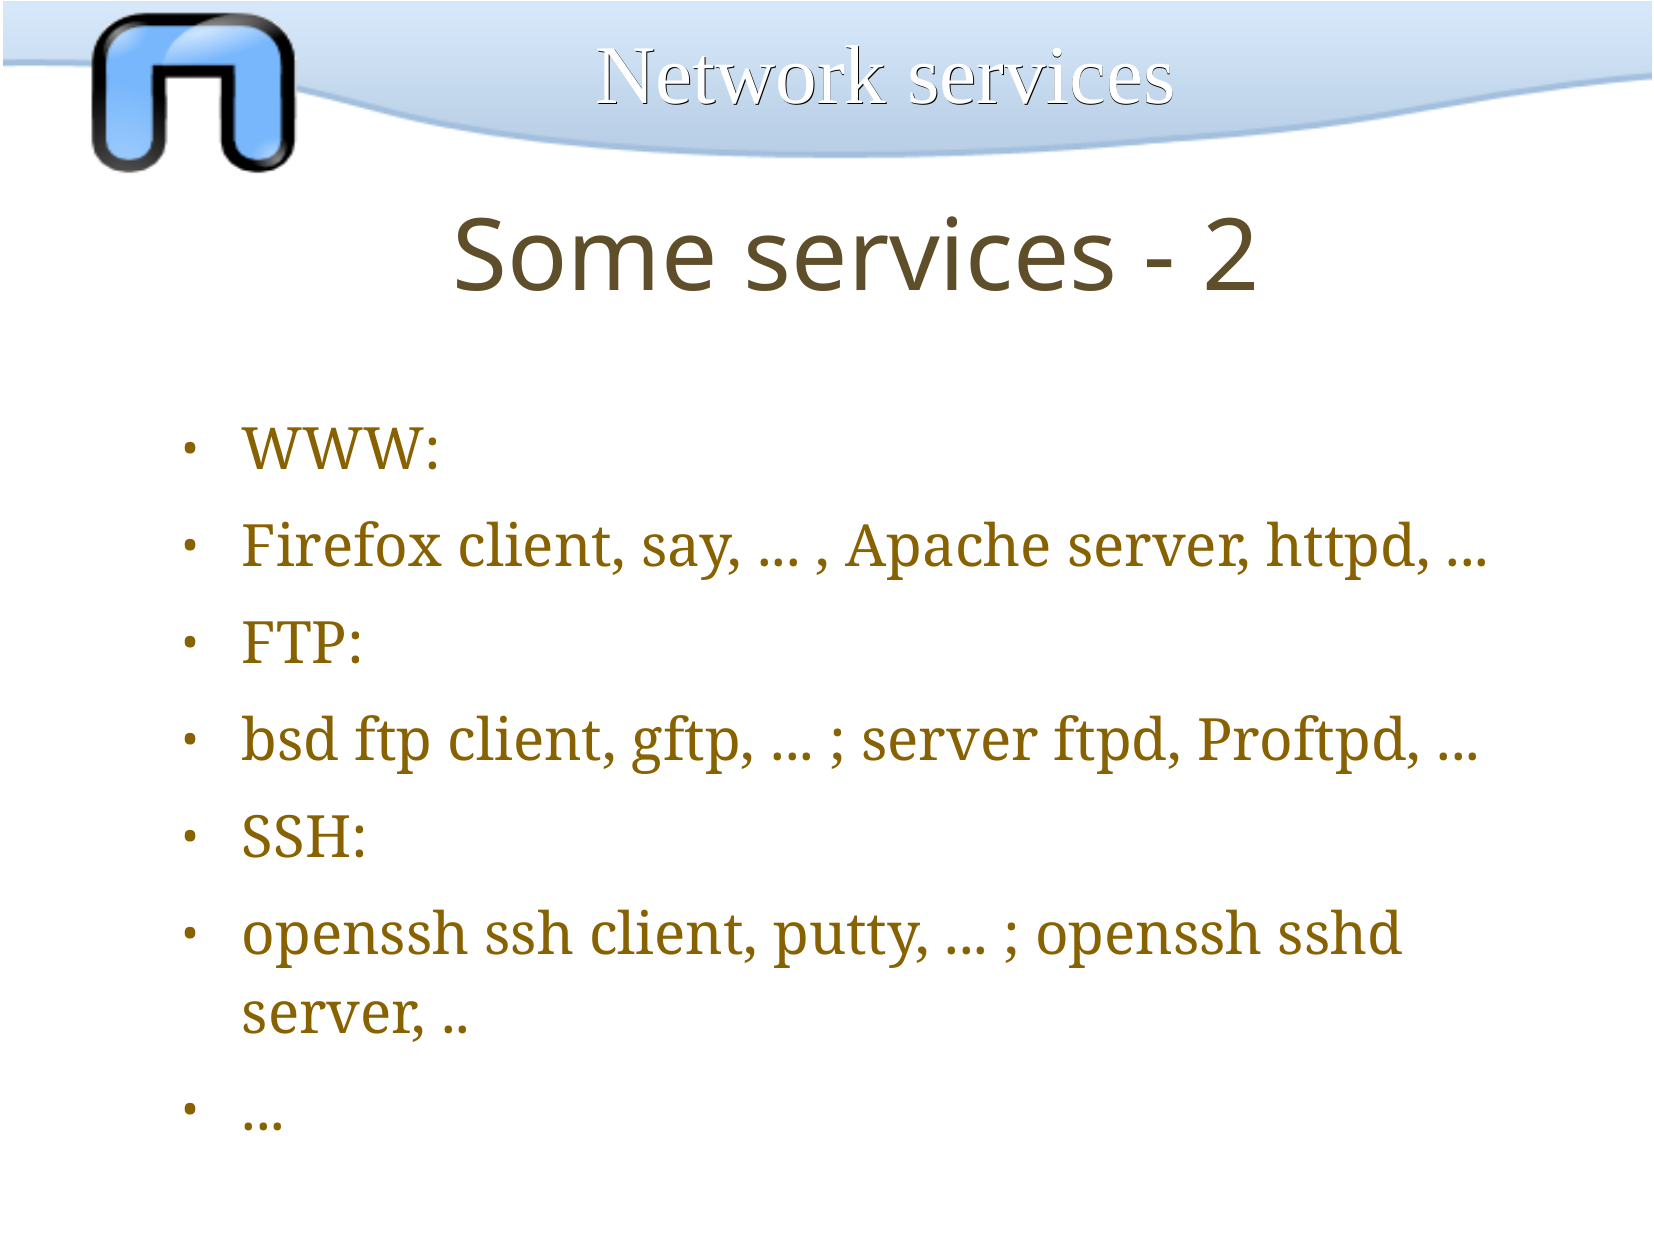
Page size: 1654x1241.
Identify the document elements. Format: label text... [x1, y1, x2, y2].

text_box Network services [590, 29, 1182, 266]
picture [0, 0, 1654, 1241]
list WWW: Firefox client, say, ... , Apache server, httpd, ... FTP: bsd ftp client, gftp, ... ; server ftpd, Proftpd, ... SSH: openssh ssh client, putty, ... ; openssh sshd server, .. ... [147, 414, 1565, 1241]
title Some services - 2 [147, 211, 1565, 414]
